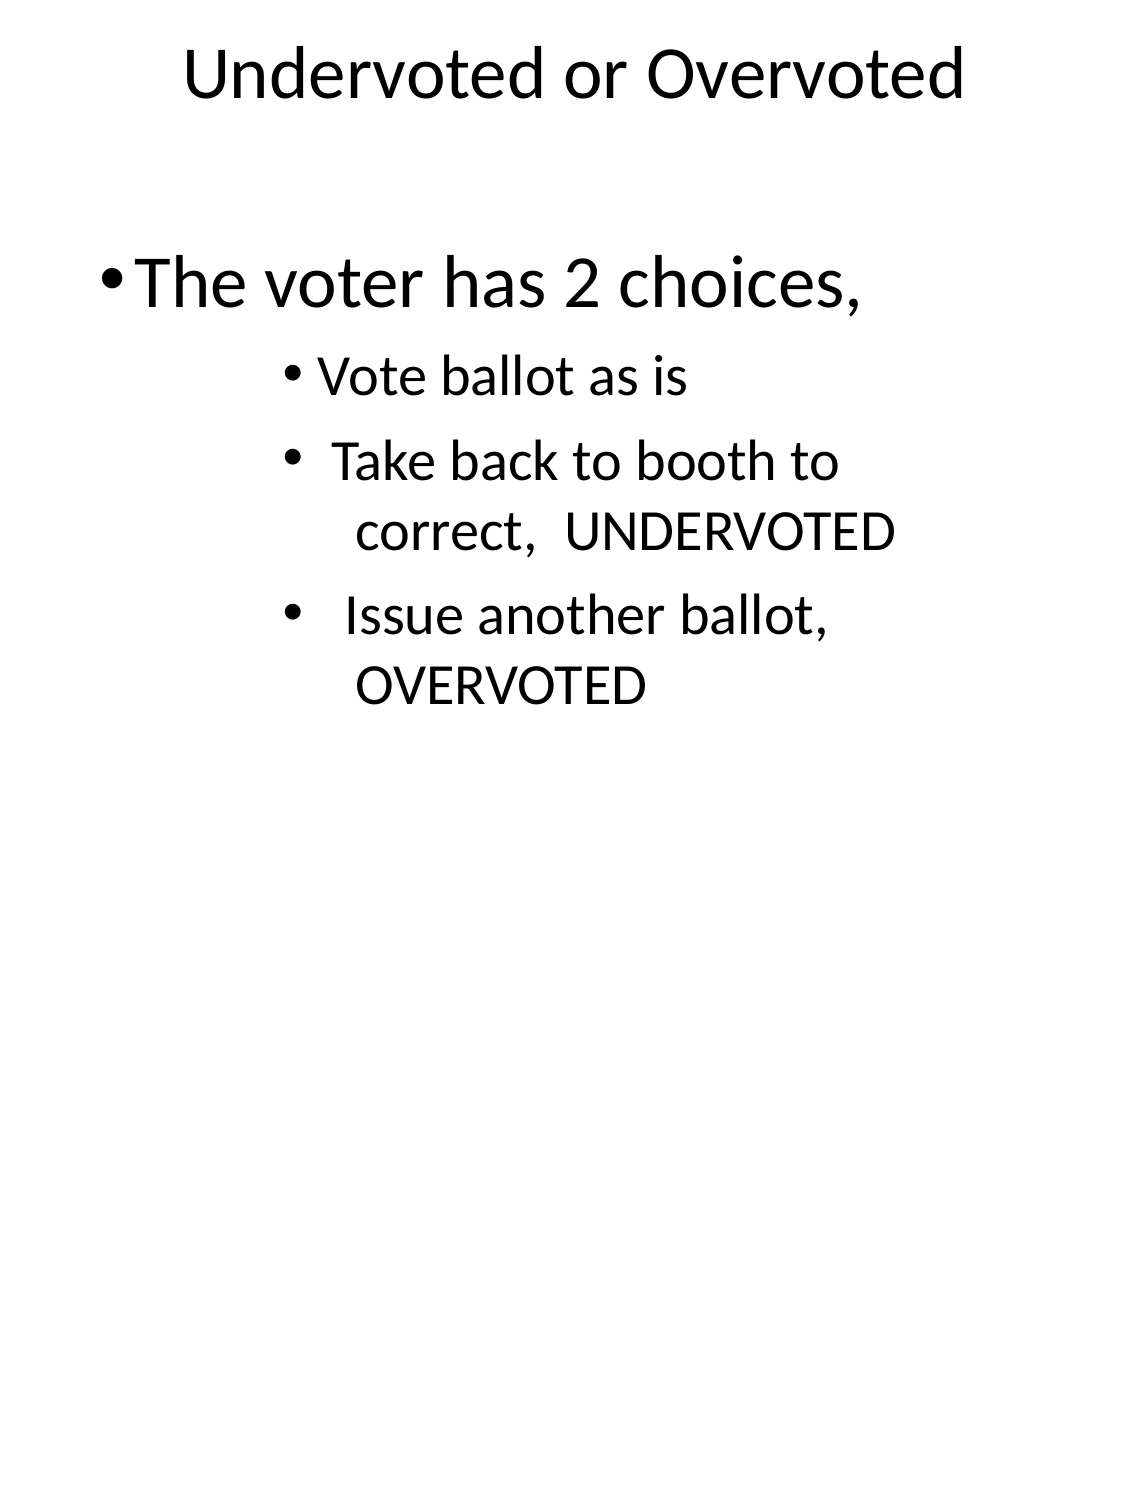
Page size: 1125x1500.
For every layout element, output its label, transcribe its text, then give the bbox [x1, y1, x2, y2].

text_box Undervoted or Overvoted The voter has 2 choices, Vote ballot as is Take back to booth to correct, UNDERVOTED Issue another ballot, OVERVOTED [84, 0, 1041, 1334]
